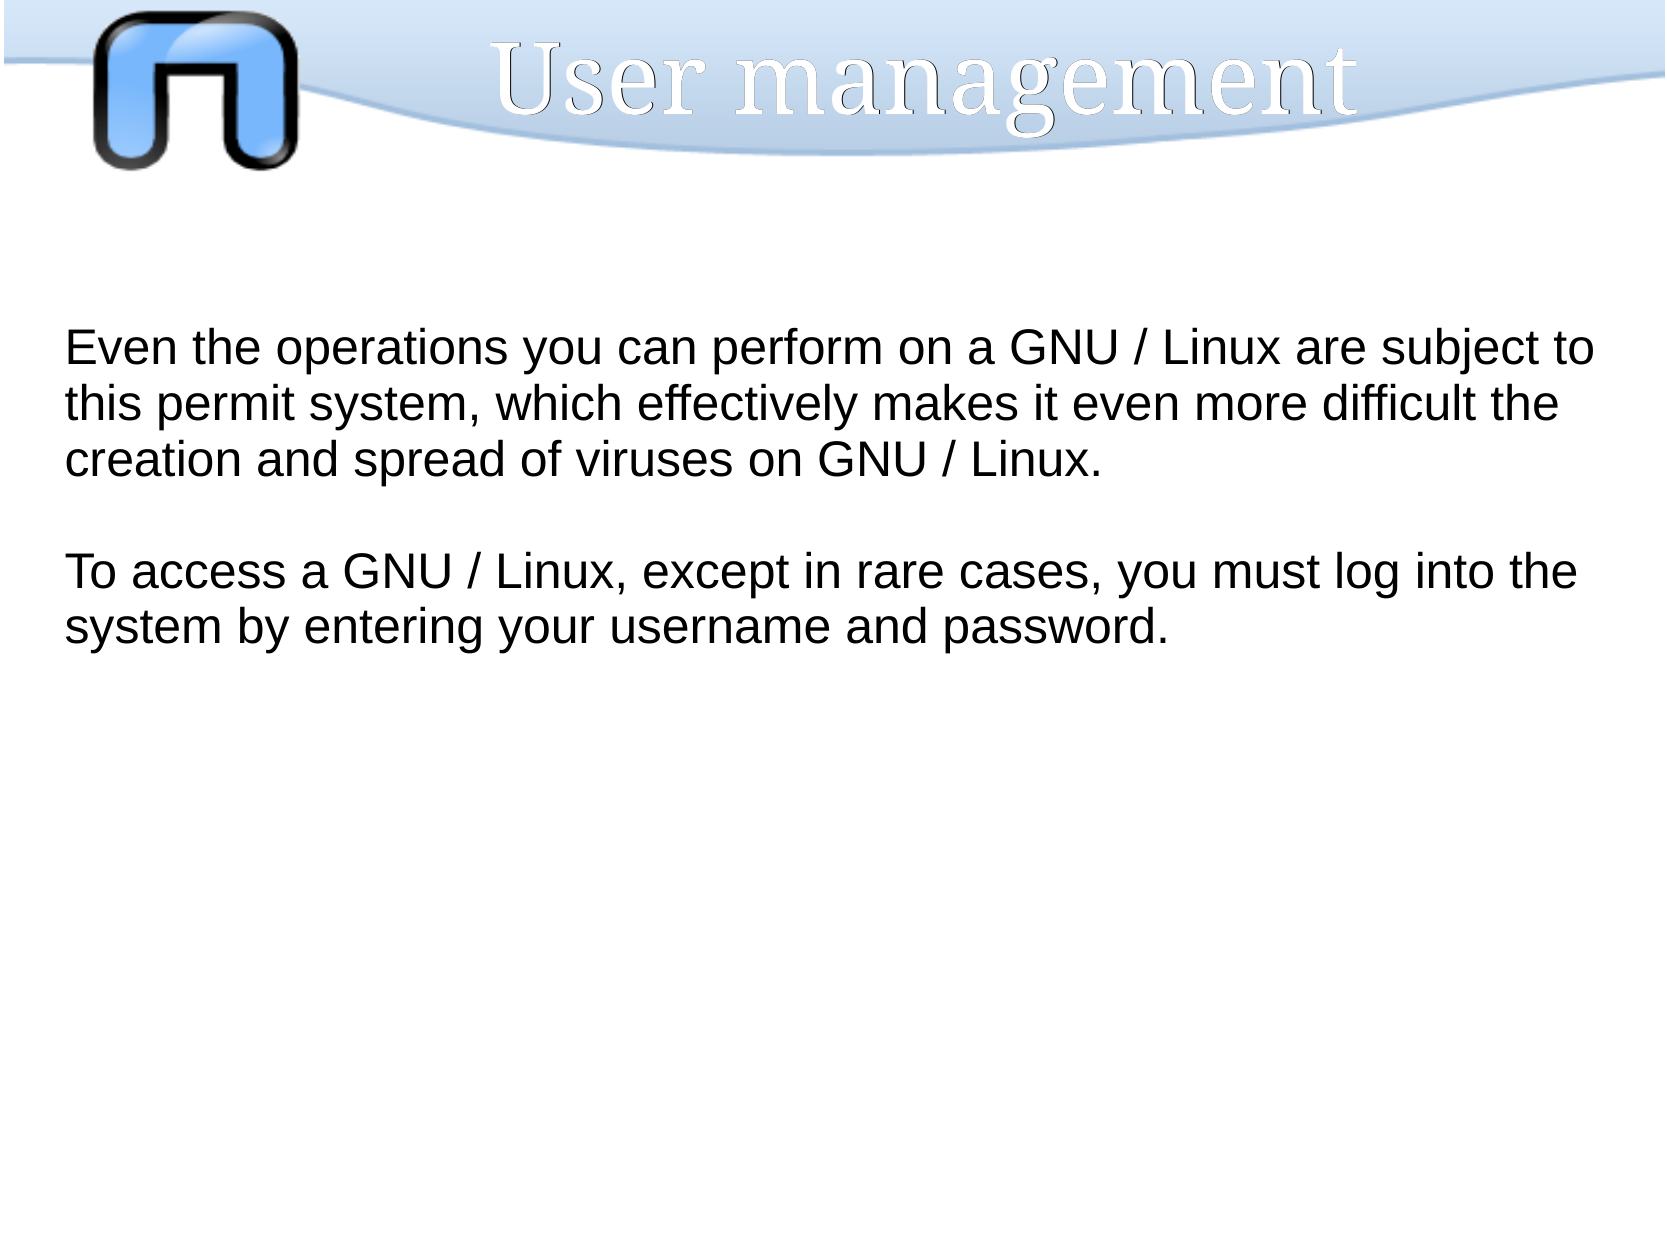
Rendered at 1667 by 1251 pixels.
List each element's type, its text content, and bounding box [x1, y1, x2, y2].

list Even the operations you can perform on a GNU / Linux are subject to this permit system, which effectively makes it even more difficult the creation and spread of viruses on GNU / Linux. To access a GNU / Linux, except in rare cases, you must log into the system by entering your username and password. [58, 313, 1627, 1156]
text_box User management [475, 0, 1667, 271]
picture [0, 0, 1667, 1251]
